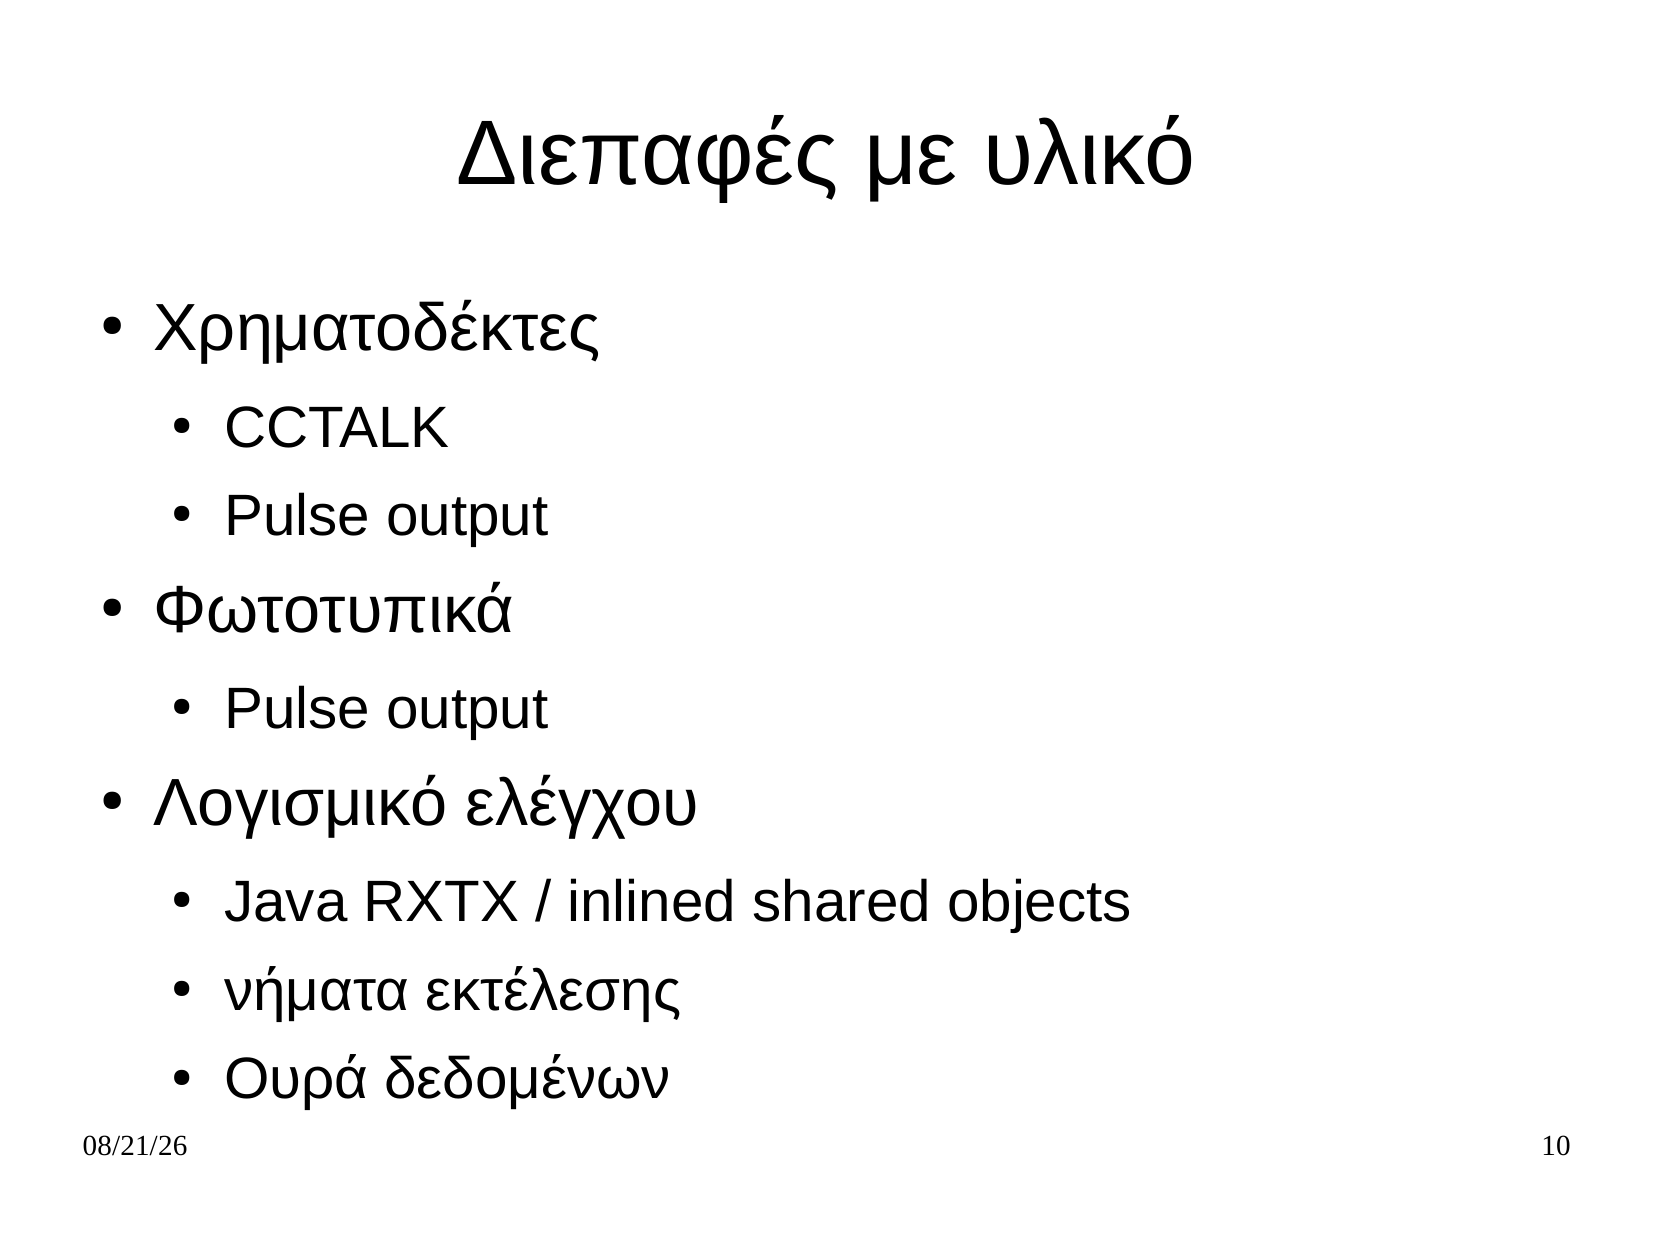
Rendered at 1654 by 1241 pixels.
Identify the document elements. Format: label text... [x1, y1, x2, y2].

list Χρηματοδέκτες CCTALK Pulse output Φωτοτυπικά Pulse output Λογισμικό ελέγχου Java RXTX / inlined shared objects νήματα εκτέλεσης Ουρά δεδομένων [82, 290, 1571, 1109]
title Διεπαφές με υλικό [82, 49, 1571, 257]
